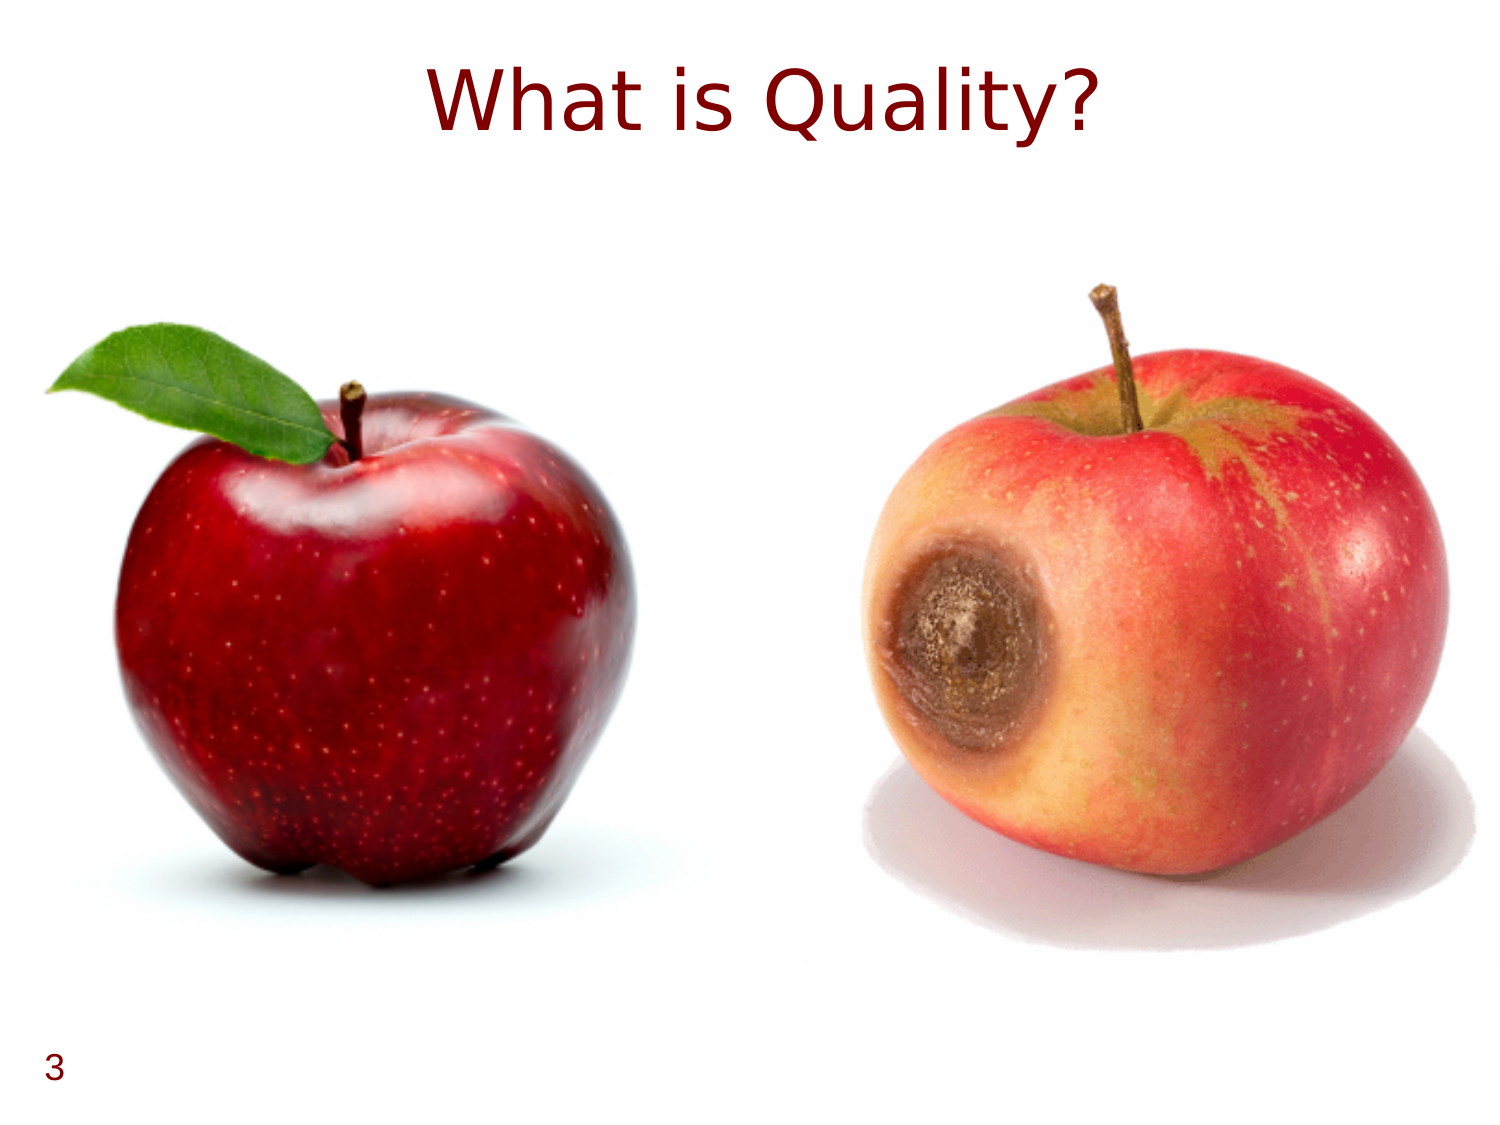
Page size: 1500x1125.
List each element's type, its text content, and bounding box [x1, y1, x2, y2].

picture [803, 265, 1500, 964]
picture [0, 165, 777, 993]
title What is Quality? [70, 27, 1459, 178]
